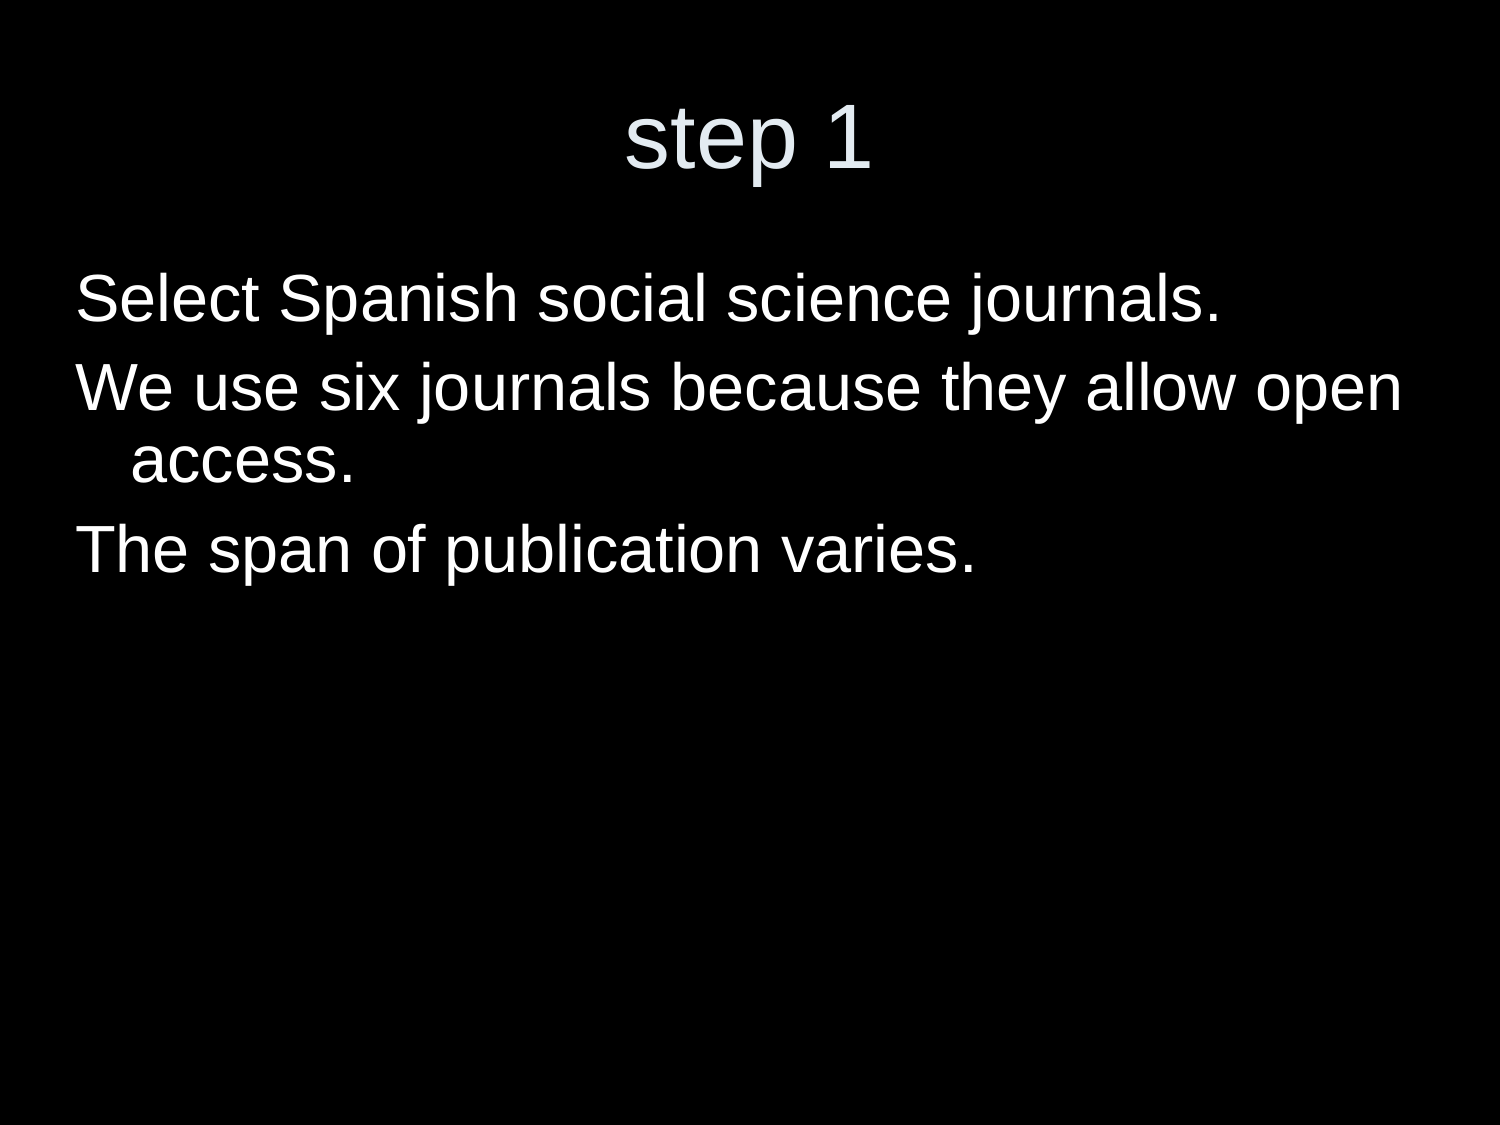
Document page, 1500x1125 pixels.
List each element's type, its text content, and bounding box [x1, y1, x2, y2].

list Select Spanish social science journals. We use six journals because they allow open access. The span of publication varies. [75, 262, 1426, 991]
title step 1 [75, 28, 1426, 250]
